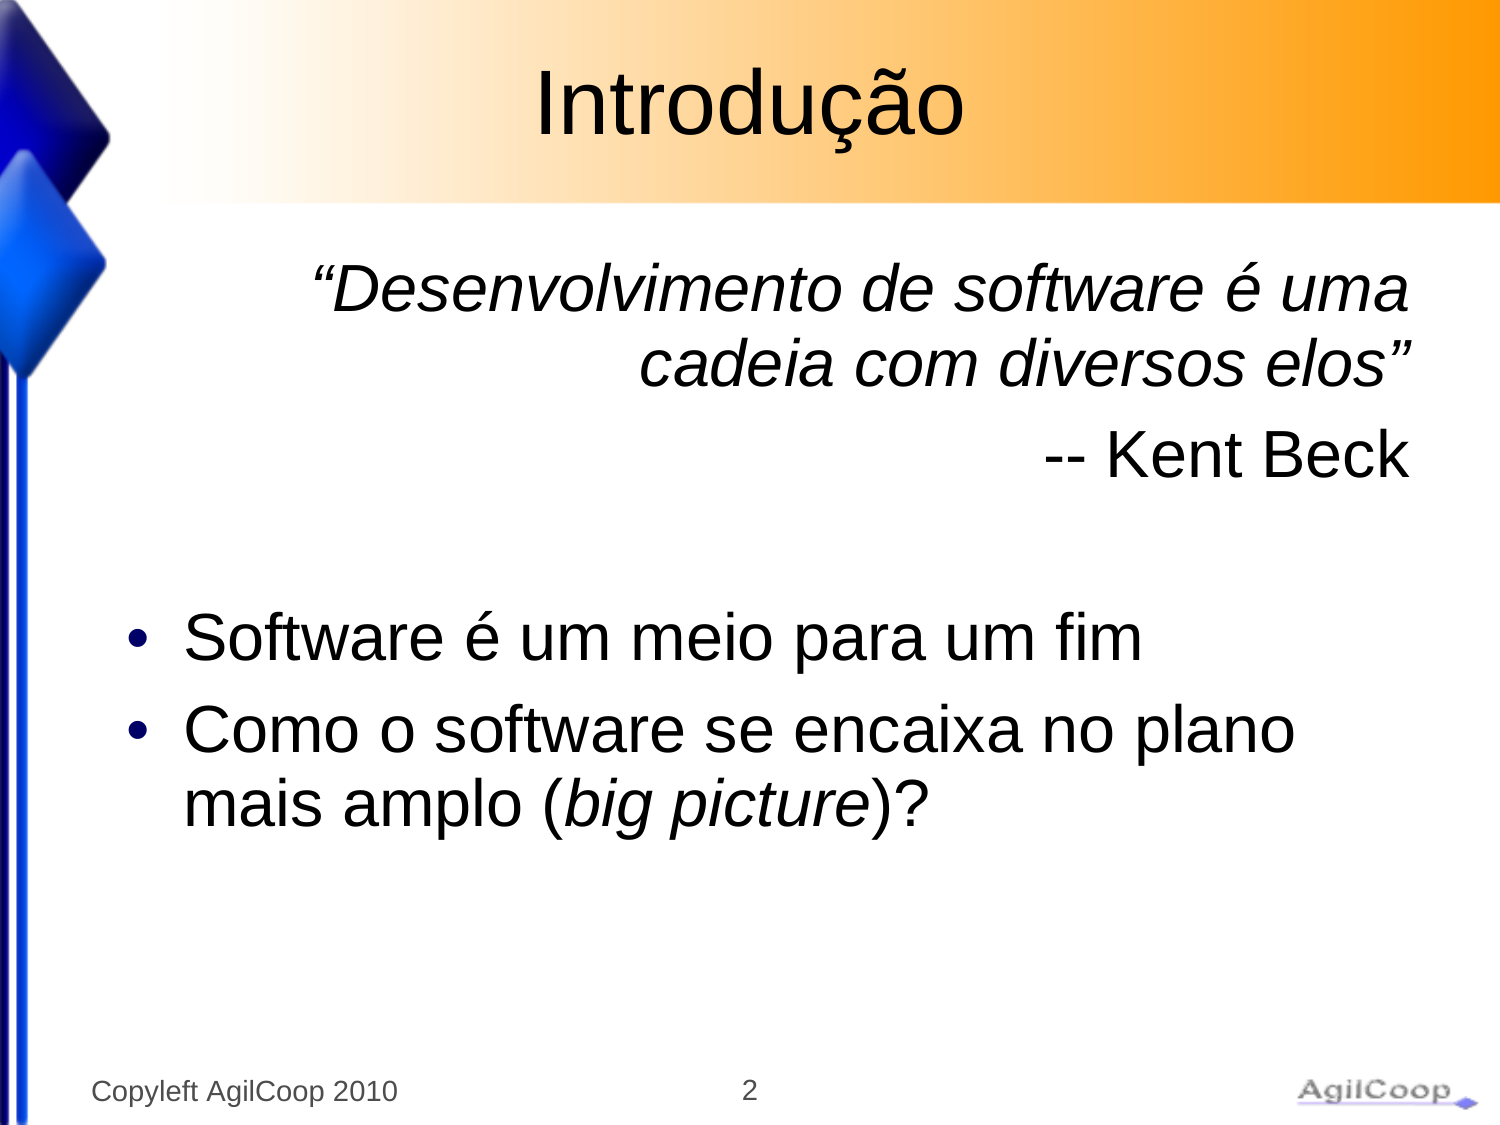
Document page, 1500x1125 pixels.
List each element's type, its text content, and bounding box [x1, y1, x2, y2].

list “Desenvolvimento de software é uma cadeia com diversos elos” -- Kent Beck Software é um meio para um fim Como o software se encaixa no plano mais amplo (big picture)? [112, 243, 1425, 1006]
picture [0, 0, 1500, 1125]
title Introdução [75, 8, 1426, 197]
